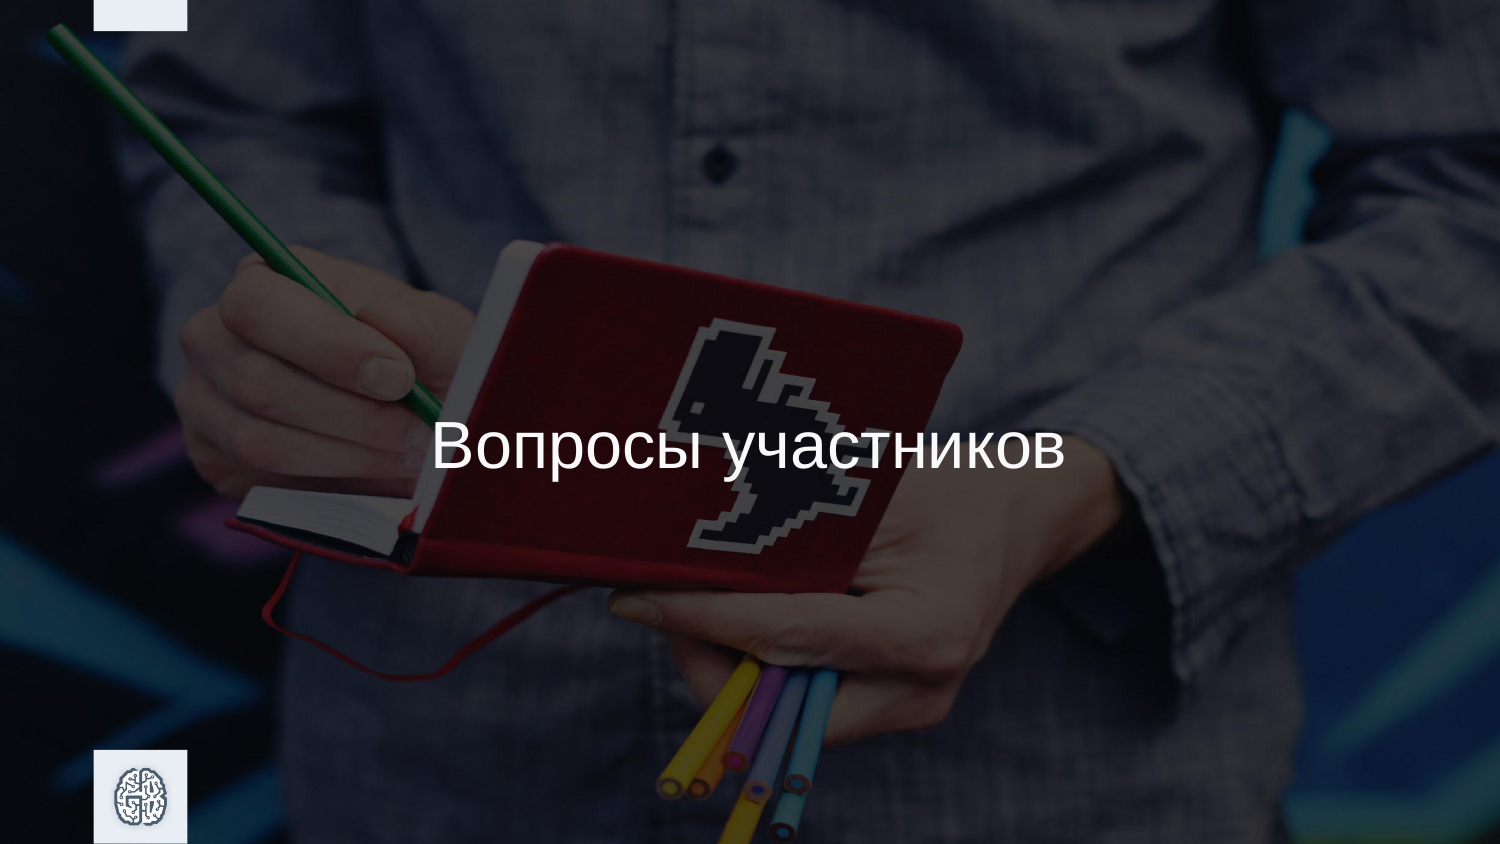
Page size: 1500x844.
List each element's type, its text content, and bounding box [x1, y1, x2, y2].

picture [106, 760, 175, 834]
text_box Вопросы участников [187, 93, 1312, 750]
picture [0, 0, 1500, 844]
